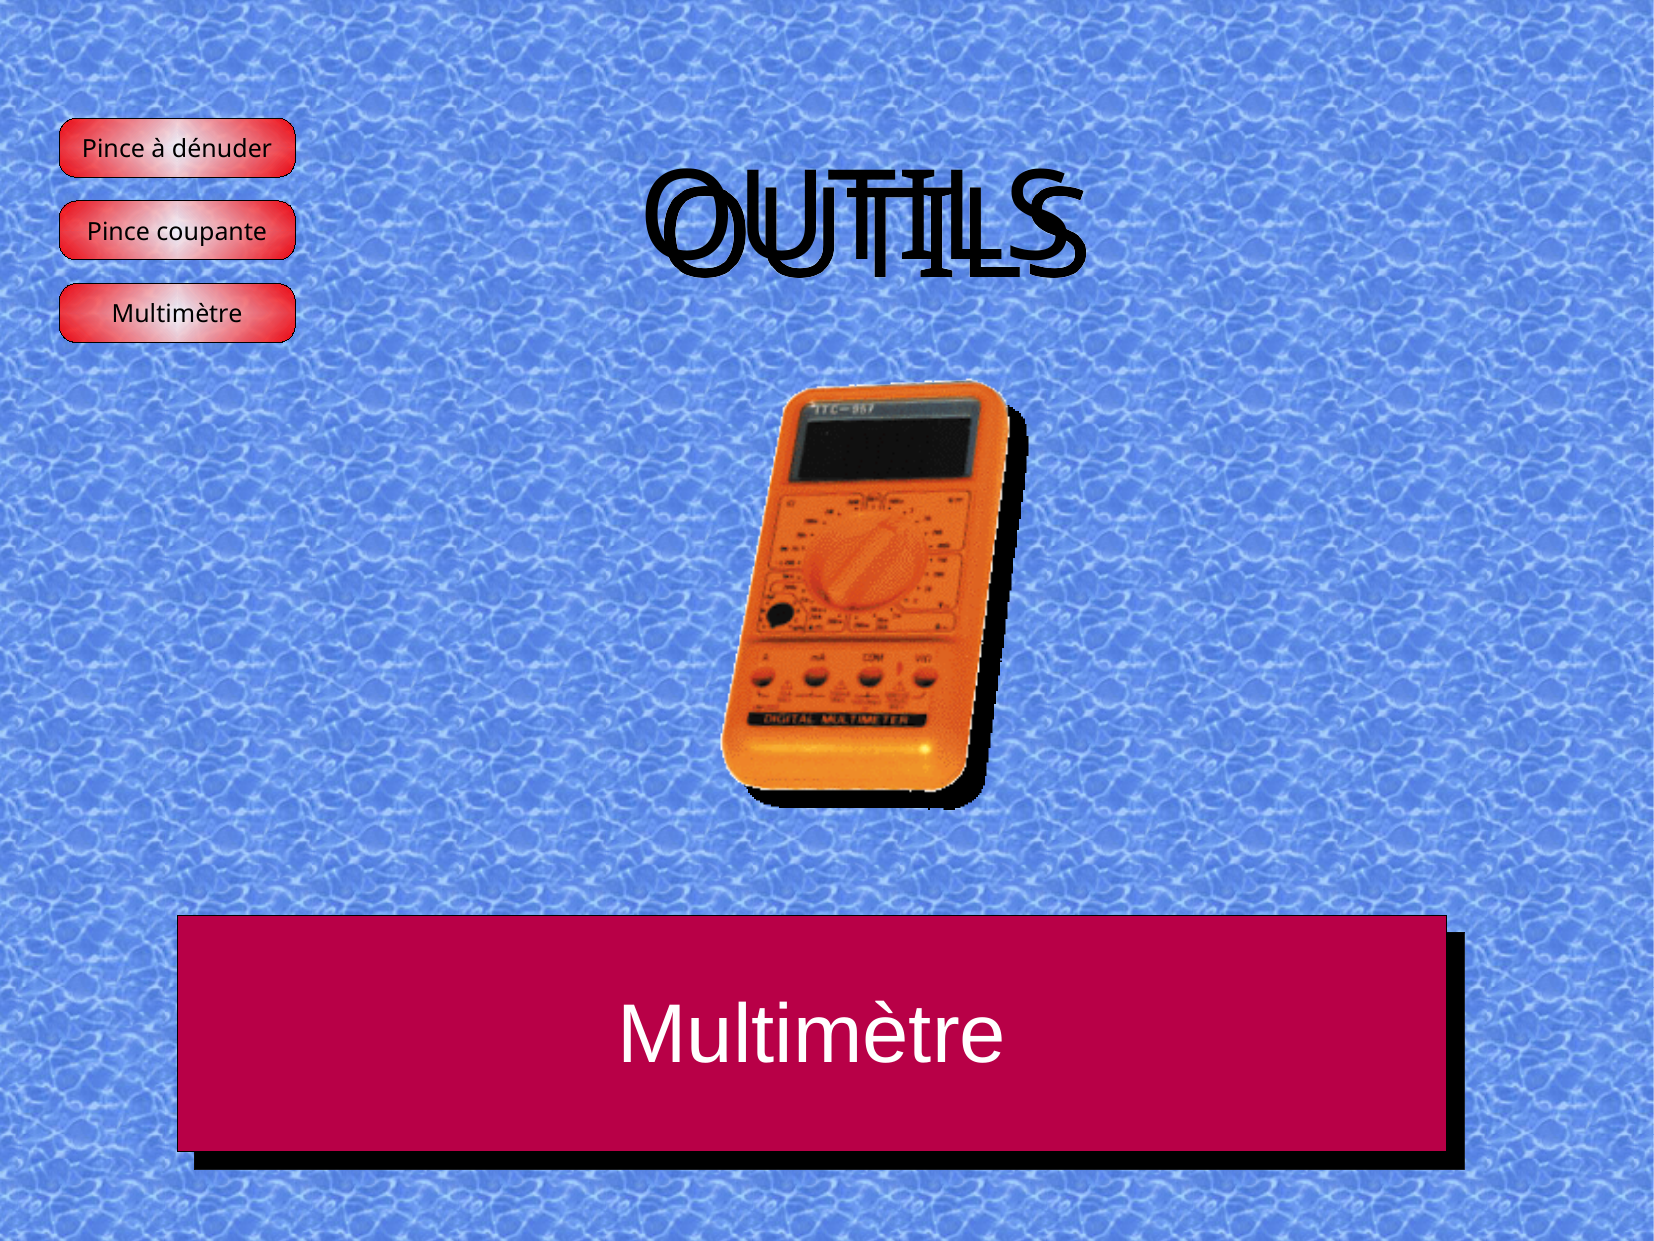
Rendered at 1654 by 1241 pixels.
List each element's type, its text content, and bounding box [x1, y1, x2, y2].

text_box OUTILS [501, 118, 1211, 310]
text_box Multimètre [177, 915, 1447, 1152]
picture [0, 0, 1654, 1241]
